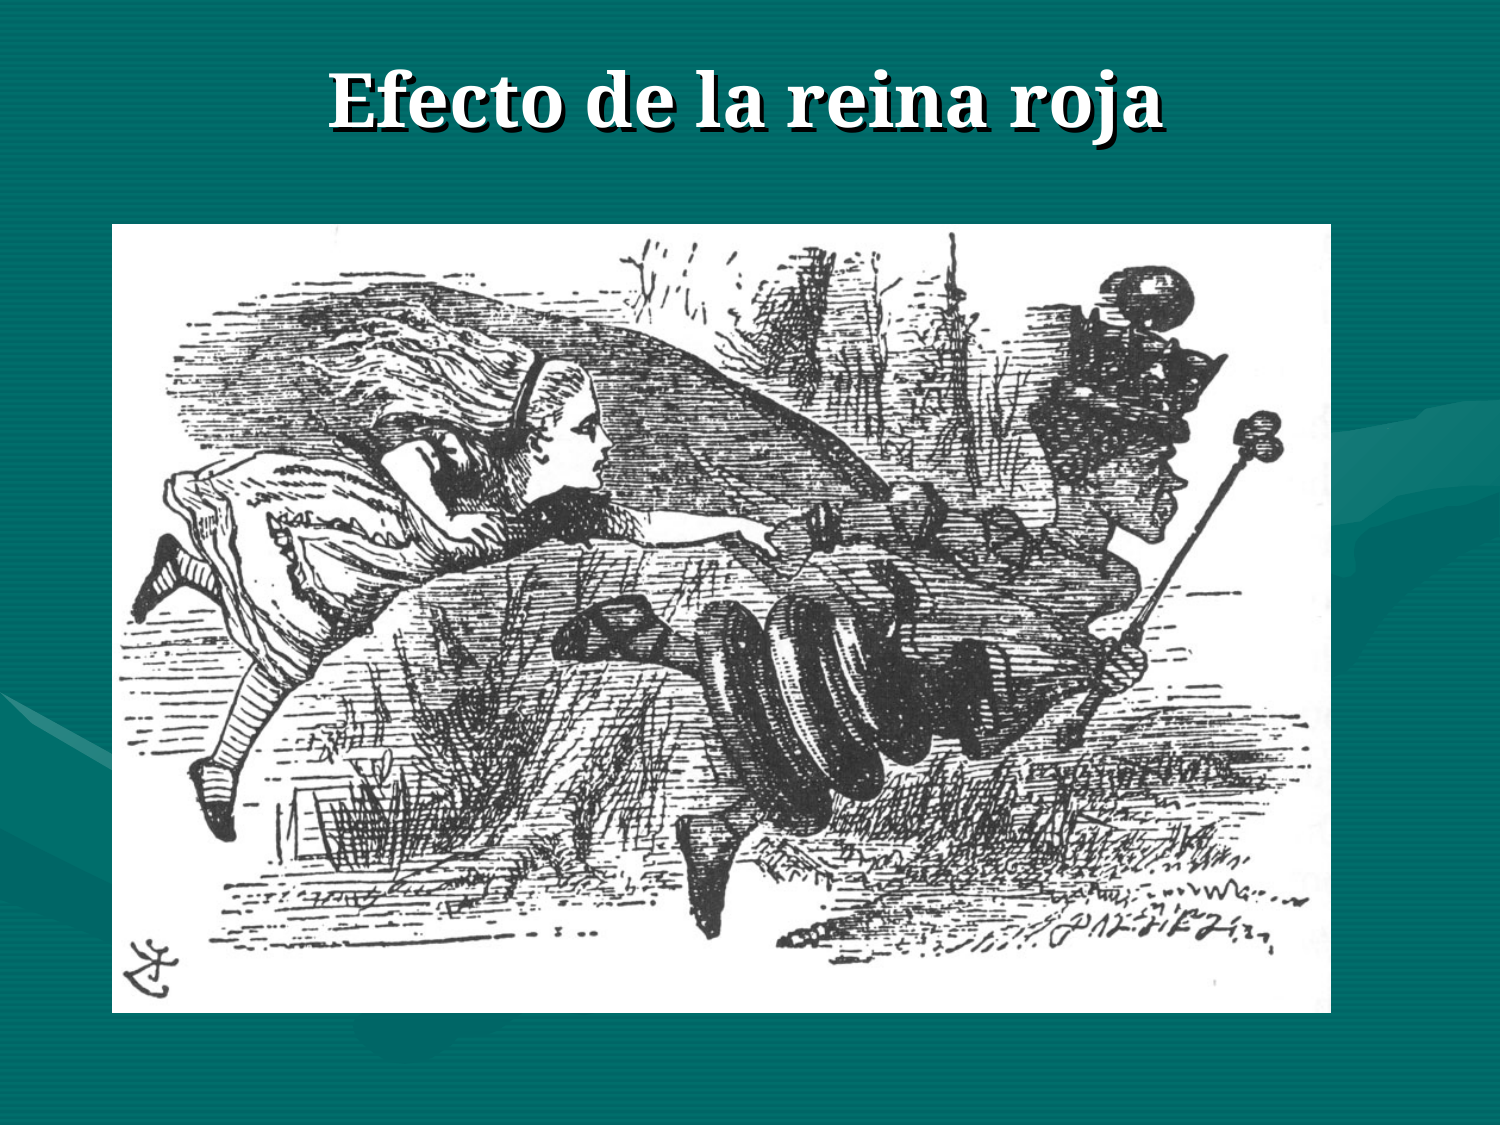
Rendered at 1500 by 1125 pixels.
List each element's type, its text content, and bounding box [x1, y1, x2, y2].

picture [0, 0, 1500, 1125]
title Efecto de la reina roja [106, 0, 1388, 196]
